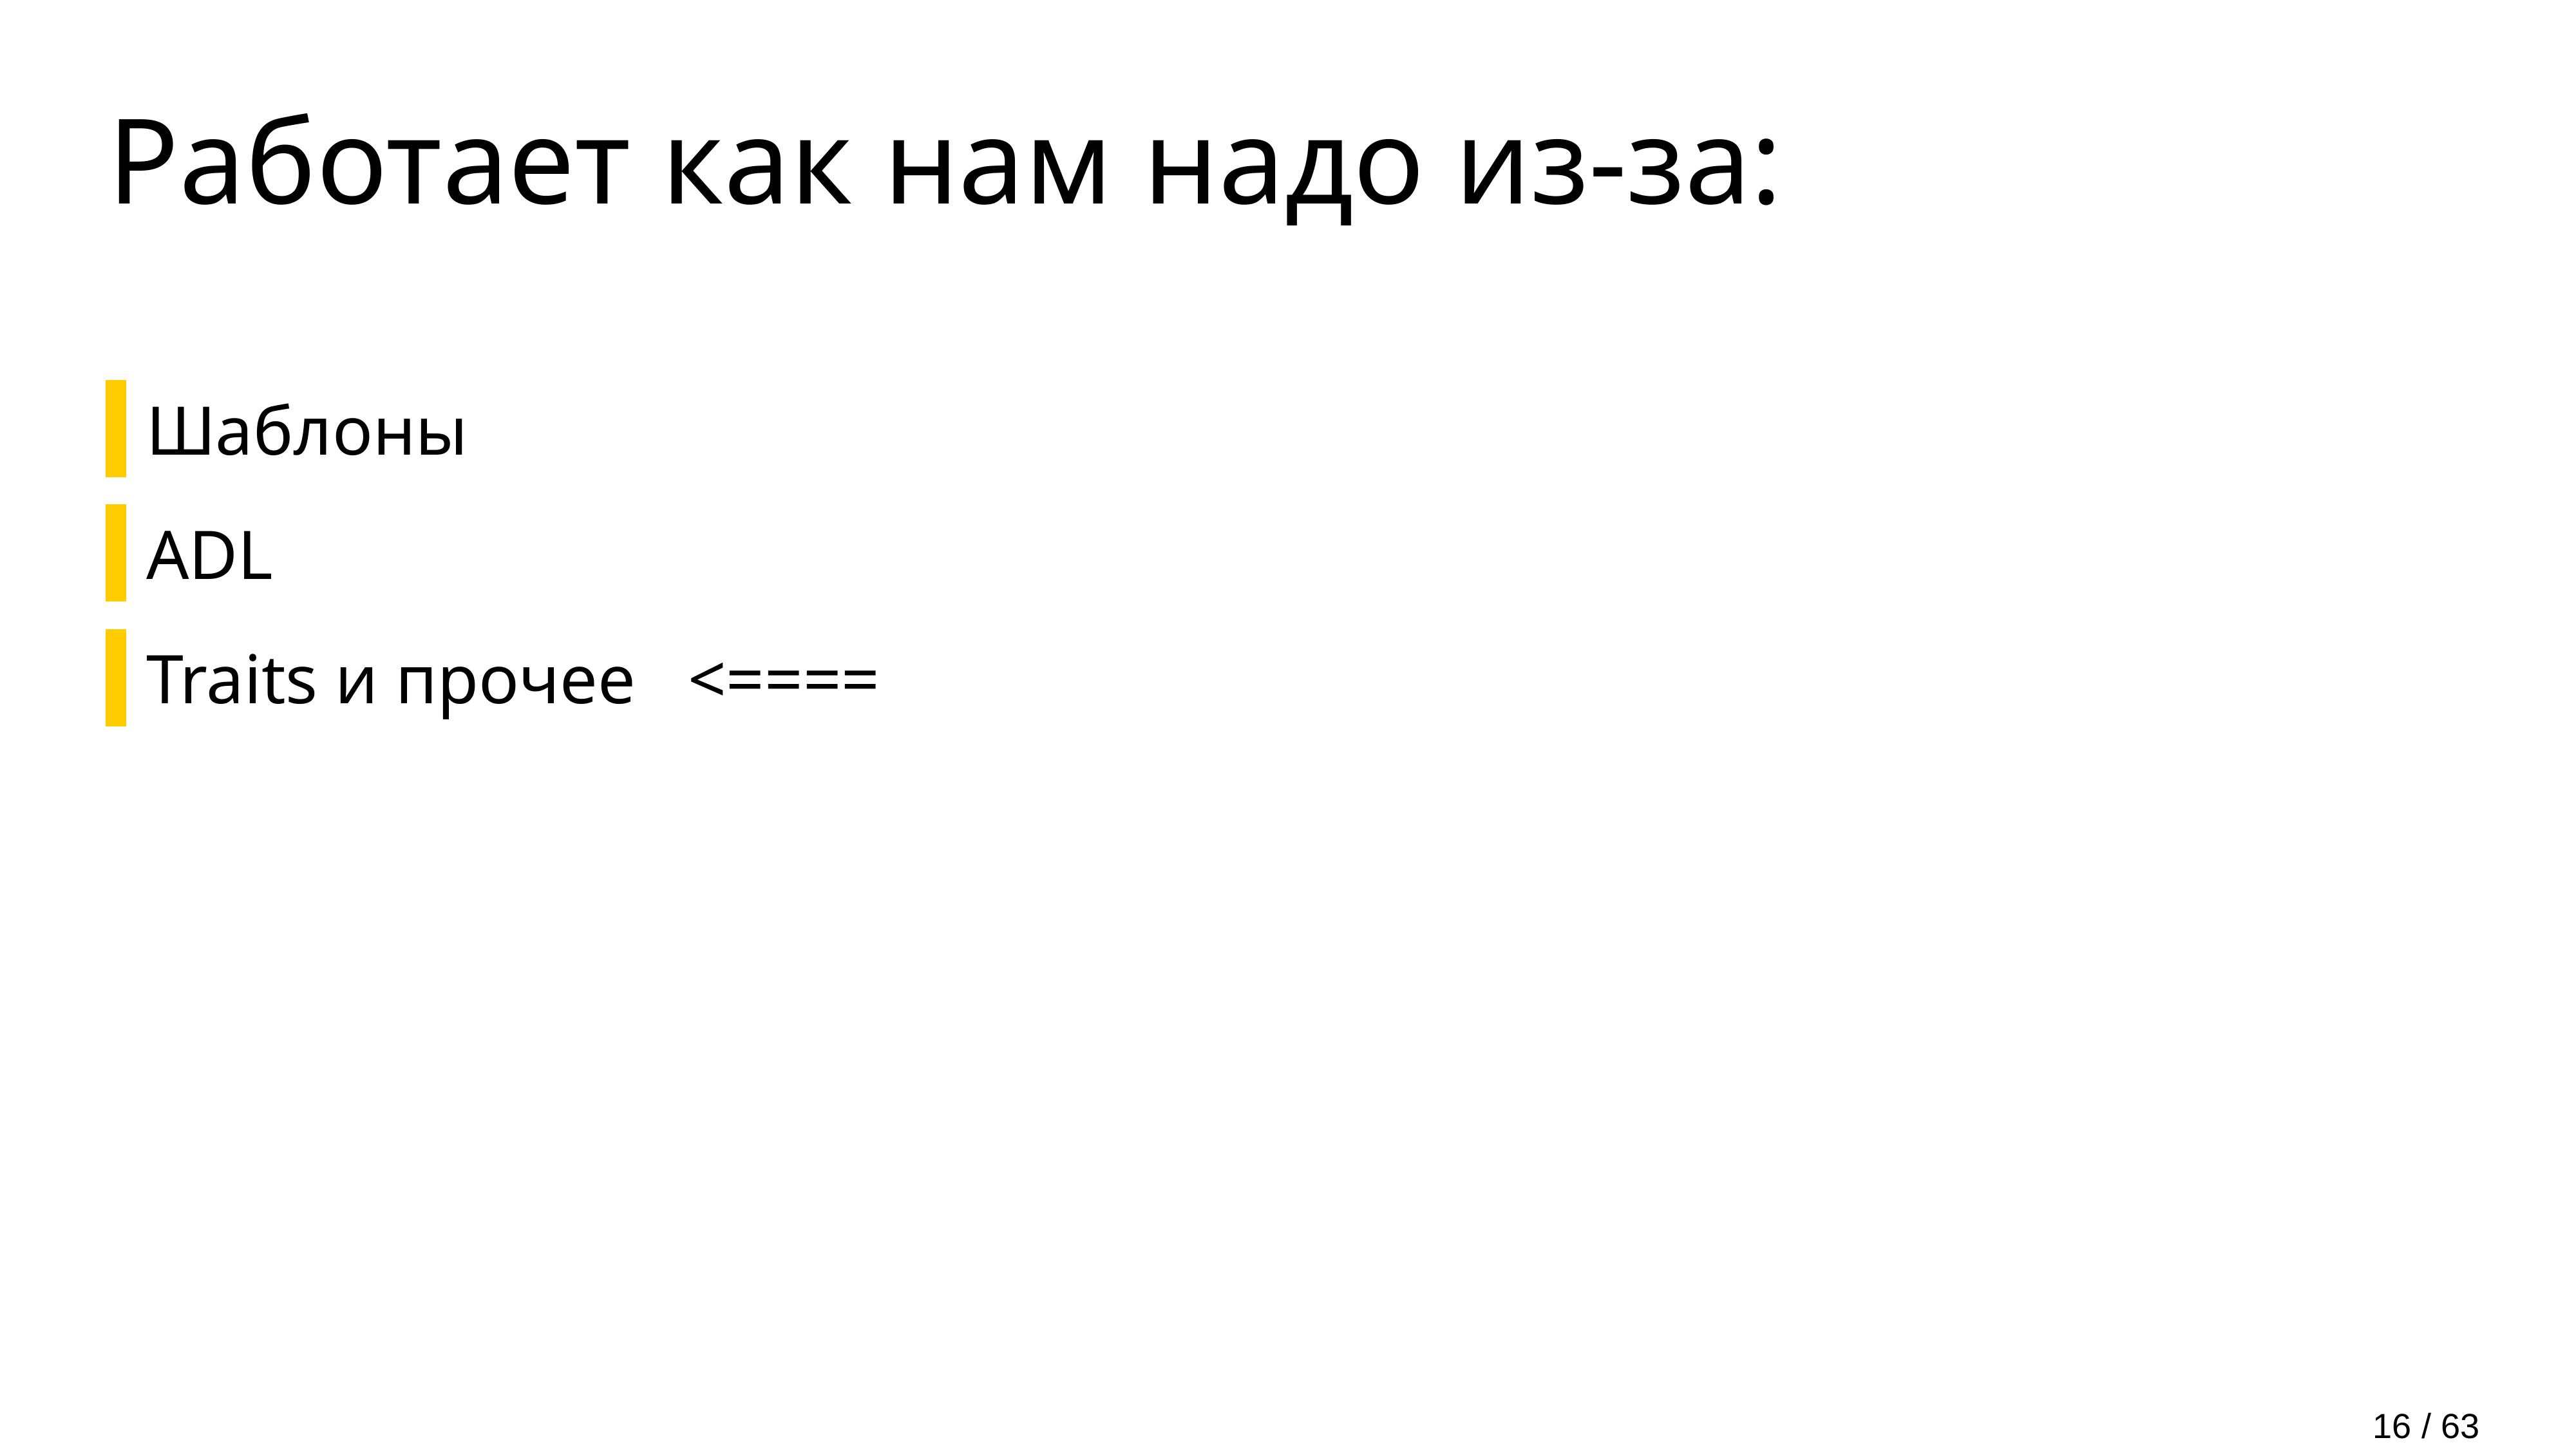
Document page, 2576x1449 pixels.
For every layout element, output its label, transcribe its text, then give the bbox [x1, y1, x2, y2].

text_box <number> / 63 [2363, 1402, 2576, 1449]
text_box Шаблоны ADL Traits и прочее <==== [96, 364, 2512, 1419]
title Работает как нам надо из-за: [108, 80, 2468, 242]
